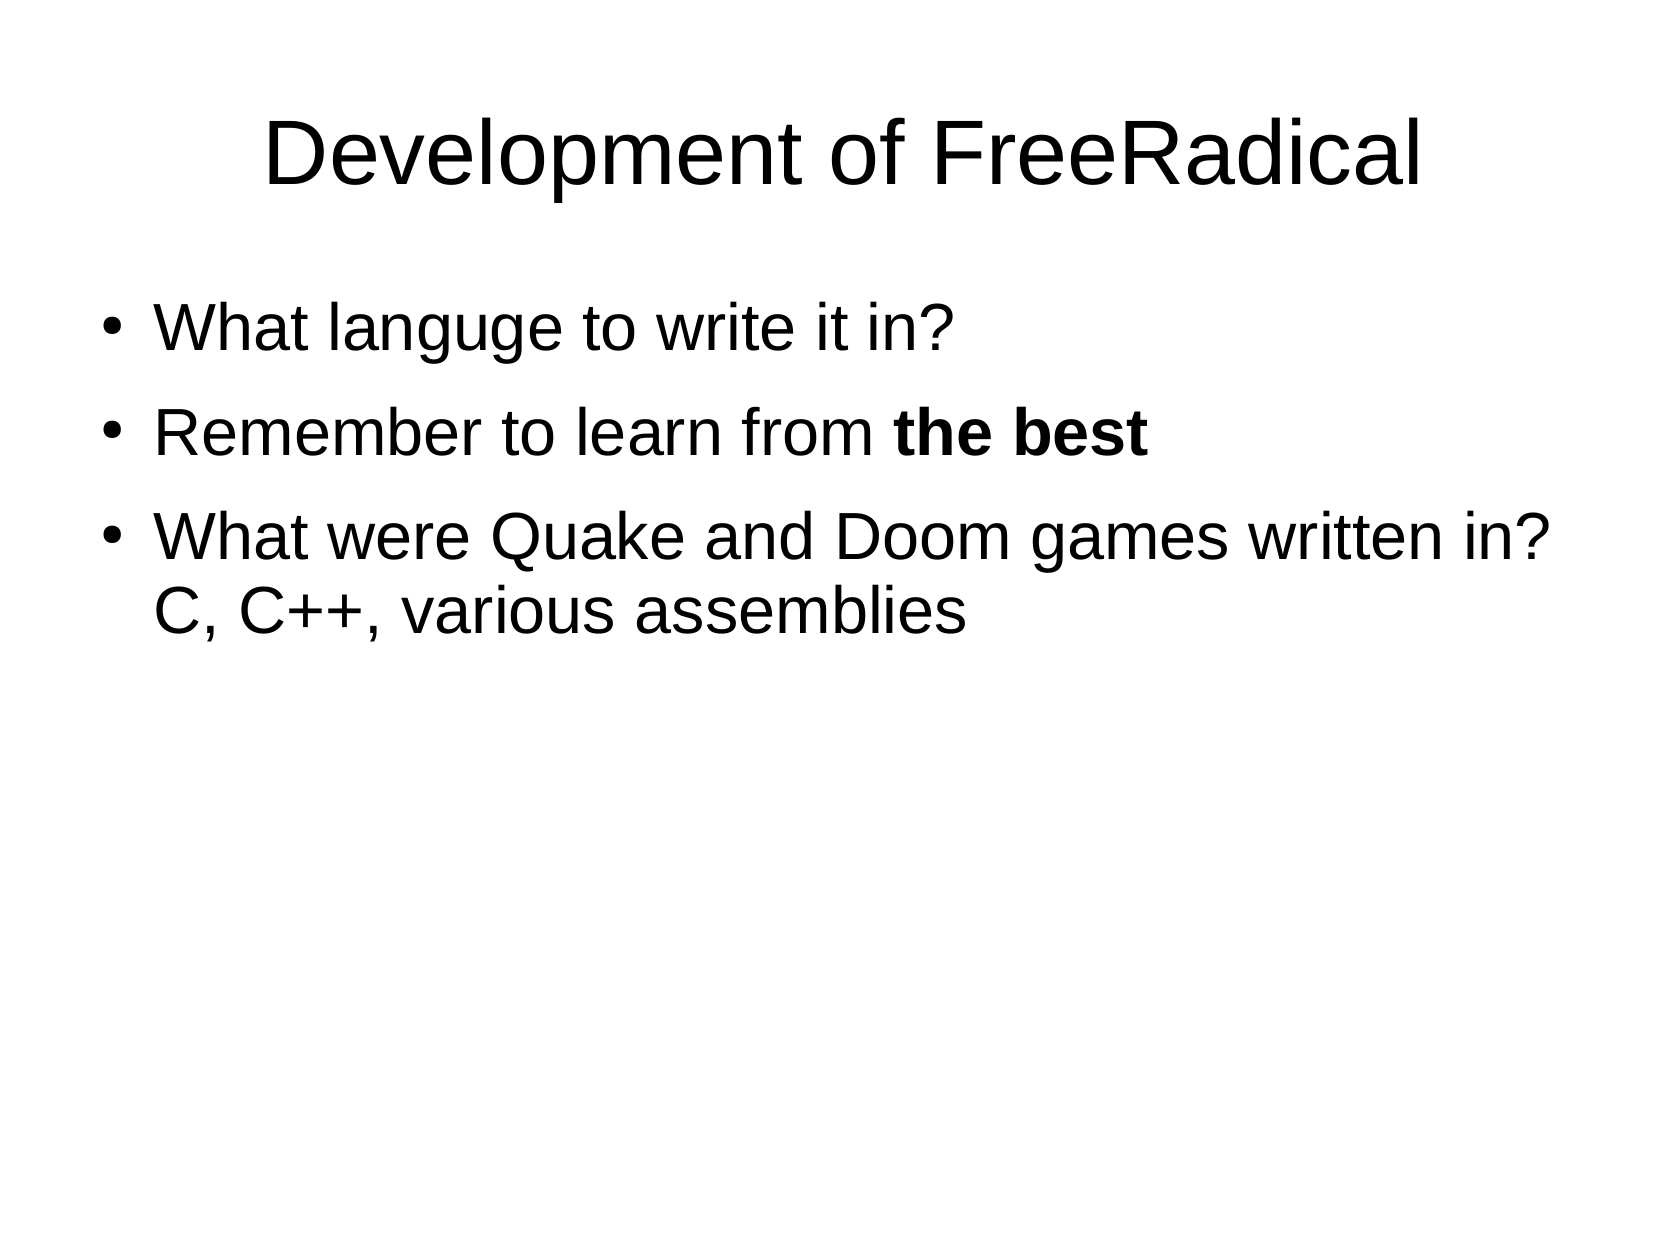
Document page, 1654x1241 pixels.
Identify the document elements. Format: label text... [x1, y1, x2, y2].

title Development of FreeRadical [82, 49, 1571, 257]
list What languge to write it in? Remember to learn from the best What were Quake and Doom games written in? C, C++, various assemblies [82, 290, 1571, 1010]
